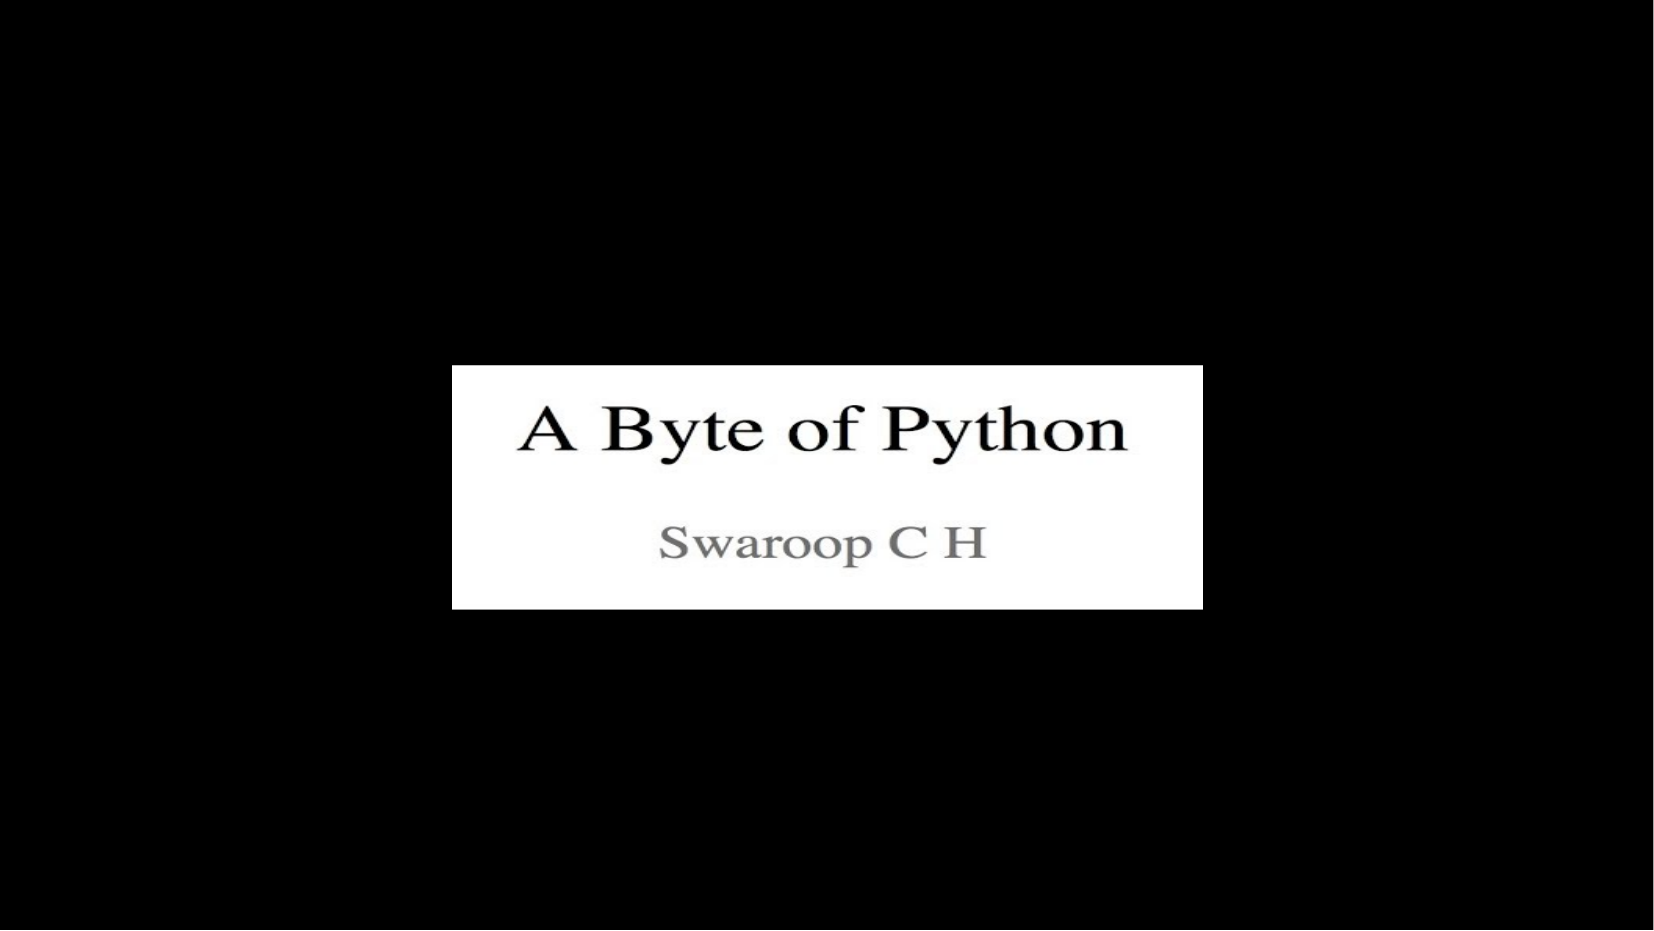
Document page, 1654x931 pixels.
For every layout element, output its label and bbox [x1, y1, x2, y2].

picture [452, 276, 1203, 699]
